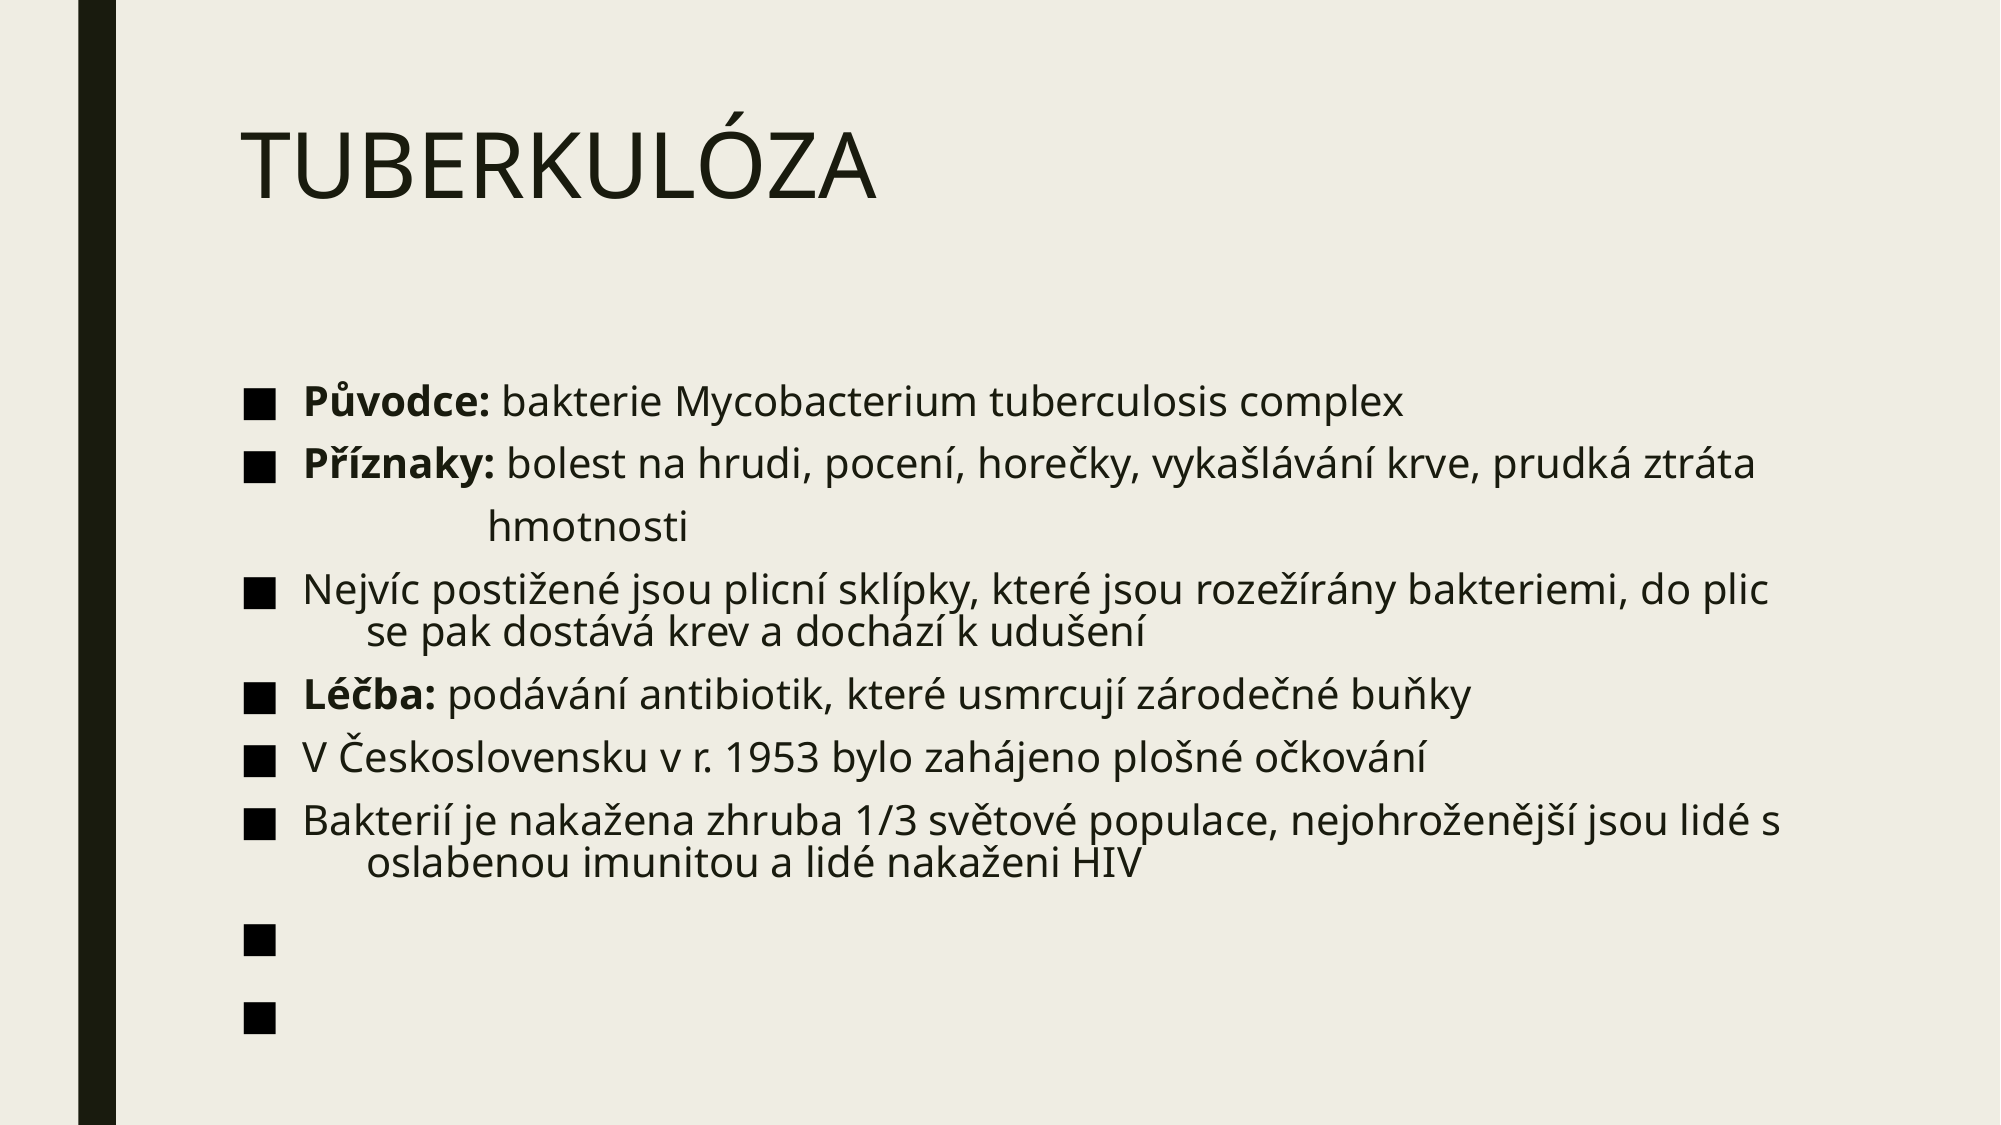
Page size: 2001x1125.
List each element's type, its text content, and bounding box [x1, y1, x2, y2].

title TUBERKULÓZA [225, 112, 1801, 357]
list Původce: bakterie Mycobacterium tuberculosis complex Příznaky: bolest na hrudi, pocení, horečky, vykašlávání krve, prudká ztráta hmotnosti Nejvíc postižené jsou plicní sklípky, které jsou rozežírány bakteriemi, do plic se pak dostává krev a dochází k udušení Léčba: podávání antibiotik, které usmrcují zárodečné buňky V Československu v r. 1953 bylo zahájeno plošné očkování Bakterií je nakažena zhruba 1/3 světové populace, nejohroženější jsou lidé s oslabenou imunitou a lidé nakaženi HIV [225, 375, 1801, 963]
